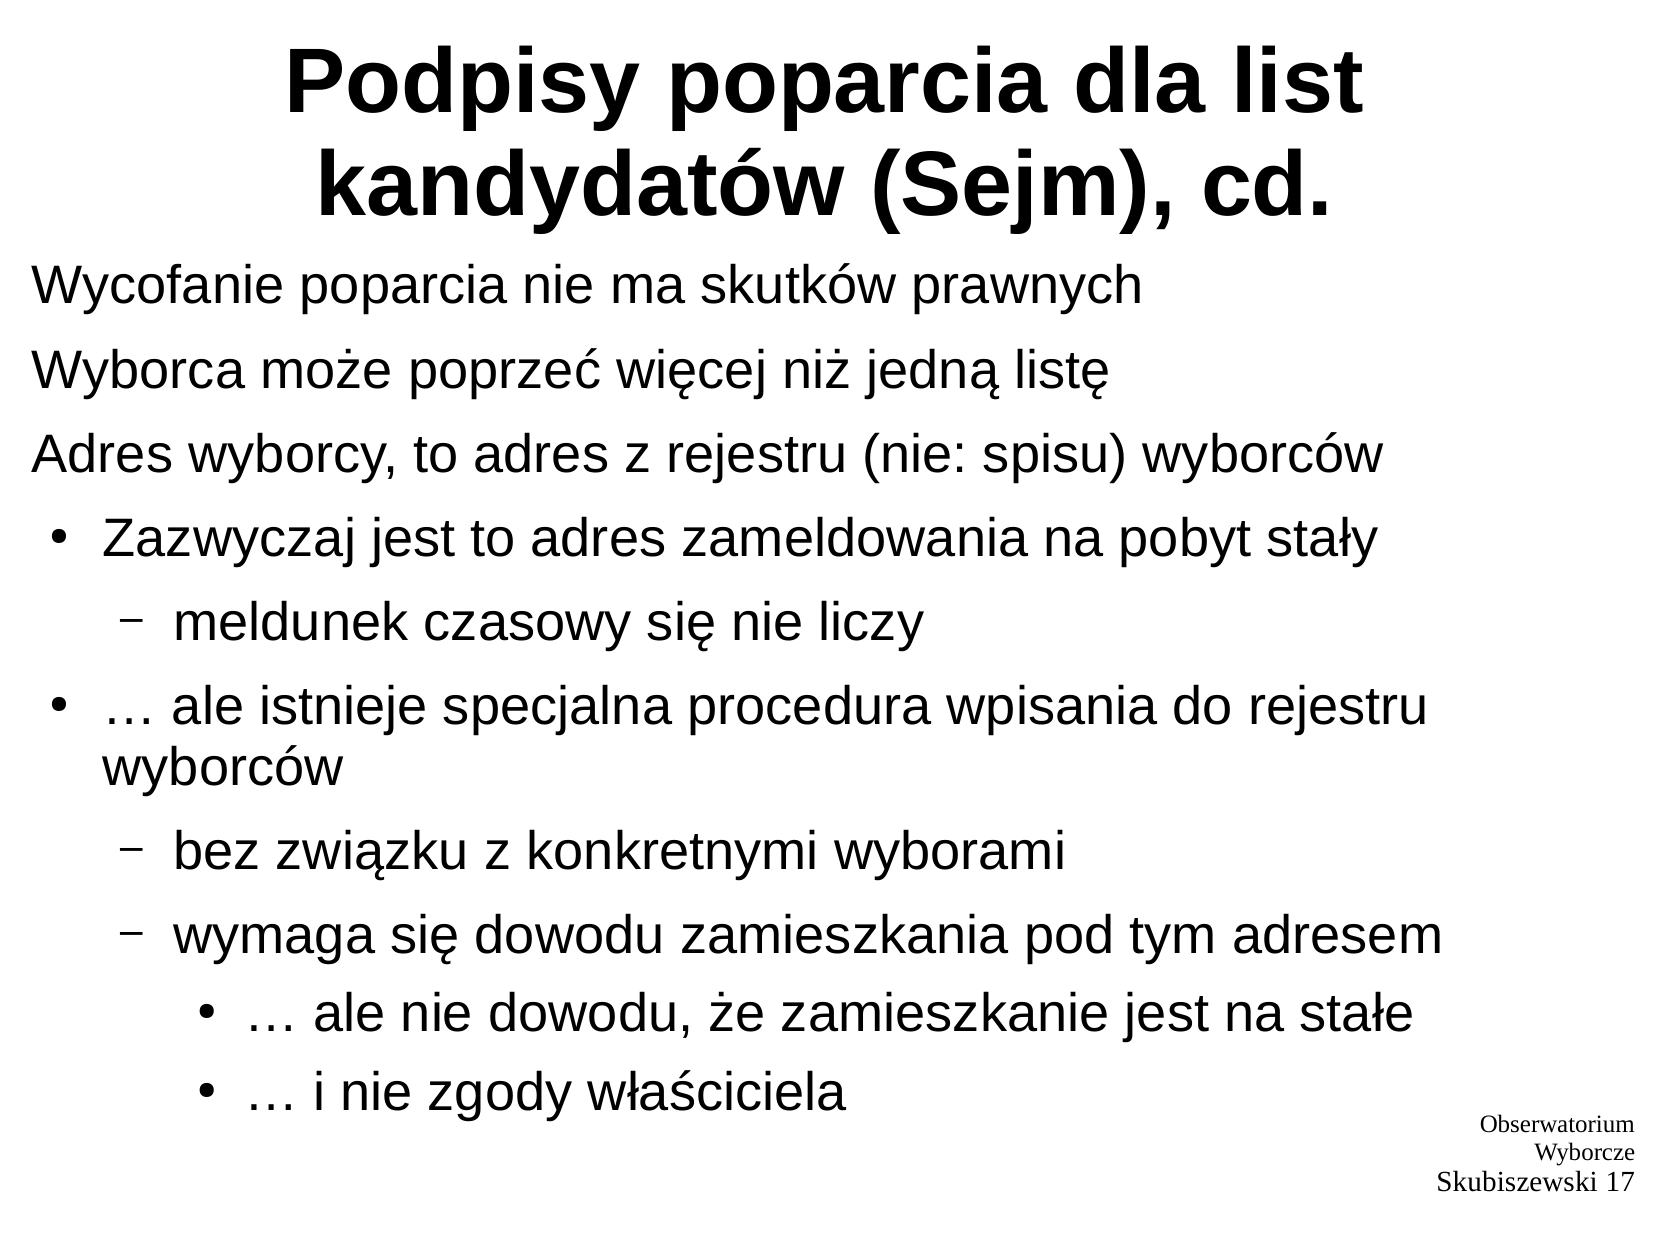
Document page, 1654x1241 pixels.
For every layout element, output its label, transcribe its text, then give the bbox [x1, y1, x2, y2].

list Wycofanie poparcia nie ma skutków prawnych Wyborca może poprzeć więcej niż jedną listę Adres wyborcy, to adres z rejestru (nie: spisu) wyborców Zazwyczaj jest to adres zameldowania na pobyt stały meldunek czasowy się nie liczy … ale istnieje specjalna procedura wpisania do rejestru wyborców bez związku z konkretnymi wyborami wymaga się dowodu zamieszkania pod tym adresem … ale nie dowodu, że zamieszkanie jest na stałe … i nie zgody właściciela [31, 255, 1622, 1231]
title Podpisy poparcia dla list kandydatów (Sejm), cd. [15, 30, 1636, 271]
